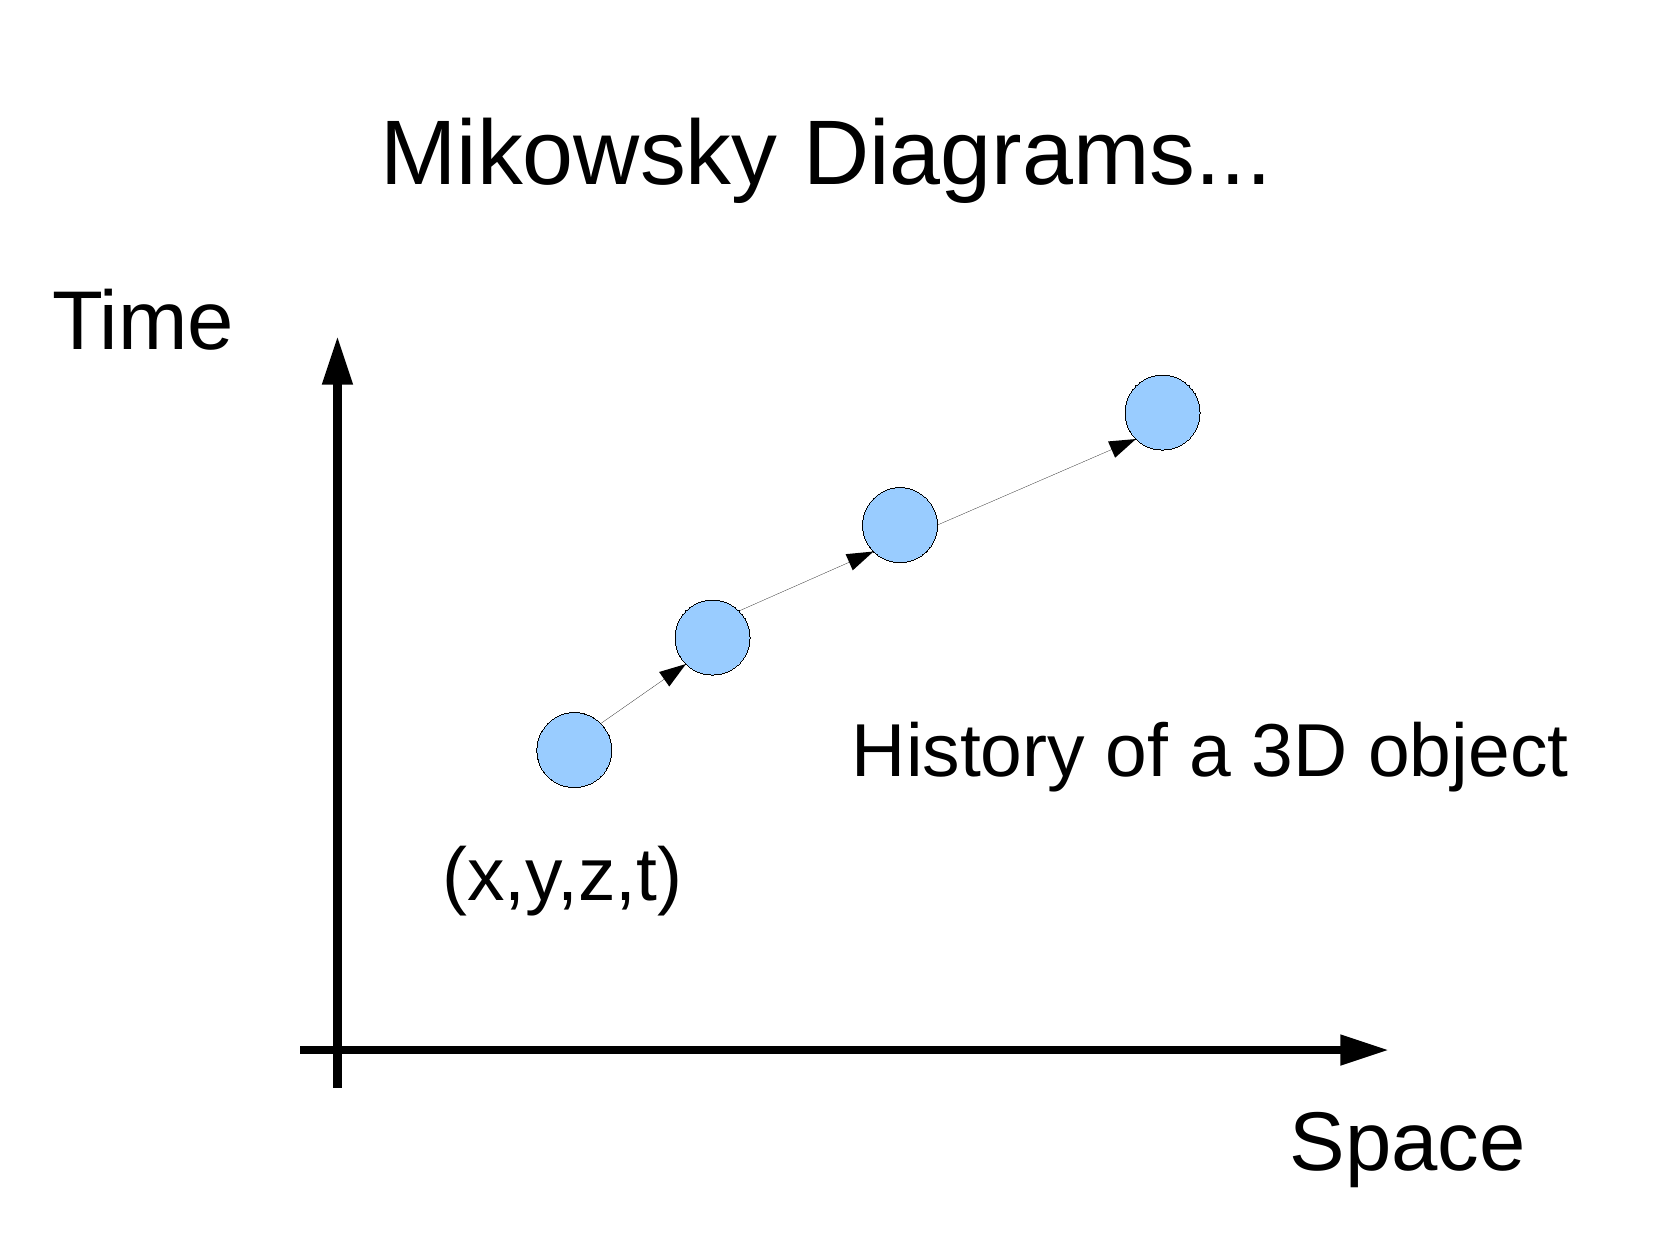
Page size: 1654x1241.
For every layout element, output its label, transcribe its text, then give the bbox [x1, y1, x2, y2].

text_box Time [37, 267, 338, 376]
text_box [862, 487, 938, 563]
text_box Space [1275, 1087, 1576, 1196]
text_box History of a 3D object [837, 700, 1588, 800]
text_box [675, 600, 751, 676]
text_box [536, 712, 612, 788]
title Mikowsky Diagrams... [82, 49, 1571, 257]
text_box [1125, 375, 1201, 451]
text_box (x,y,z,t) [412, 825, 713, 924]
